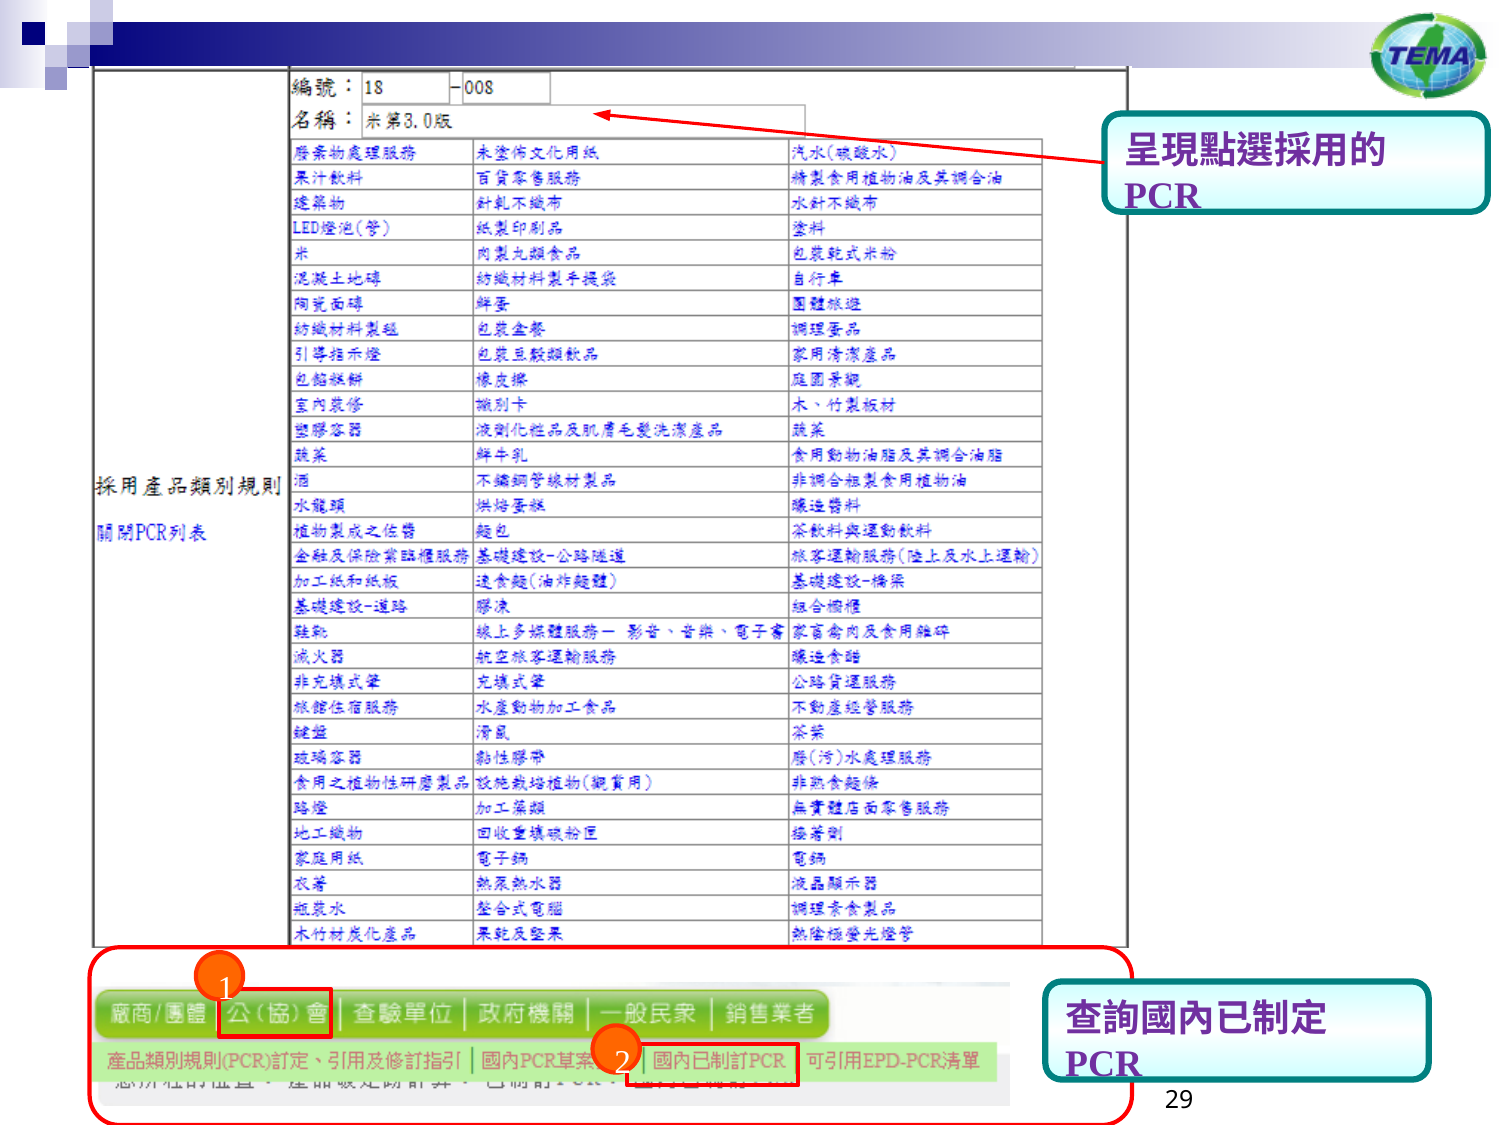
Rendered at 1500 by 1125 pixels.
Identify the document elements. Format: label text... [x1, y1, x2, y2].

text_box 2 [592, 1025, 640, 1073]
picture [221, 991, 329, 1034]
text_box 28 [1149, 1050, 1500, 1125]
text_box 1 [195, 952, 244, 1000]
picture [89, 66, 1132, 948]
text_box 查詢國內已制定PCR [1045, 981, 1429, 1080]
picture [92, 982, 1010, 1106]
text_box 呈現點選採用的PCR [1104, 113, 1488, 212]
